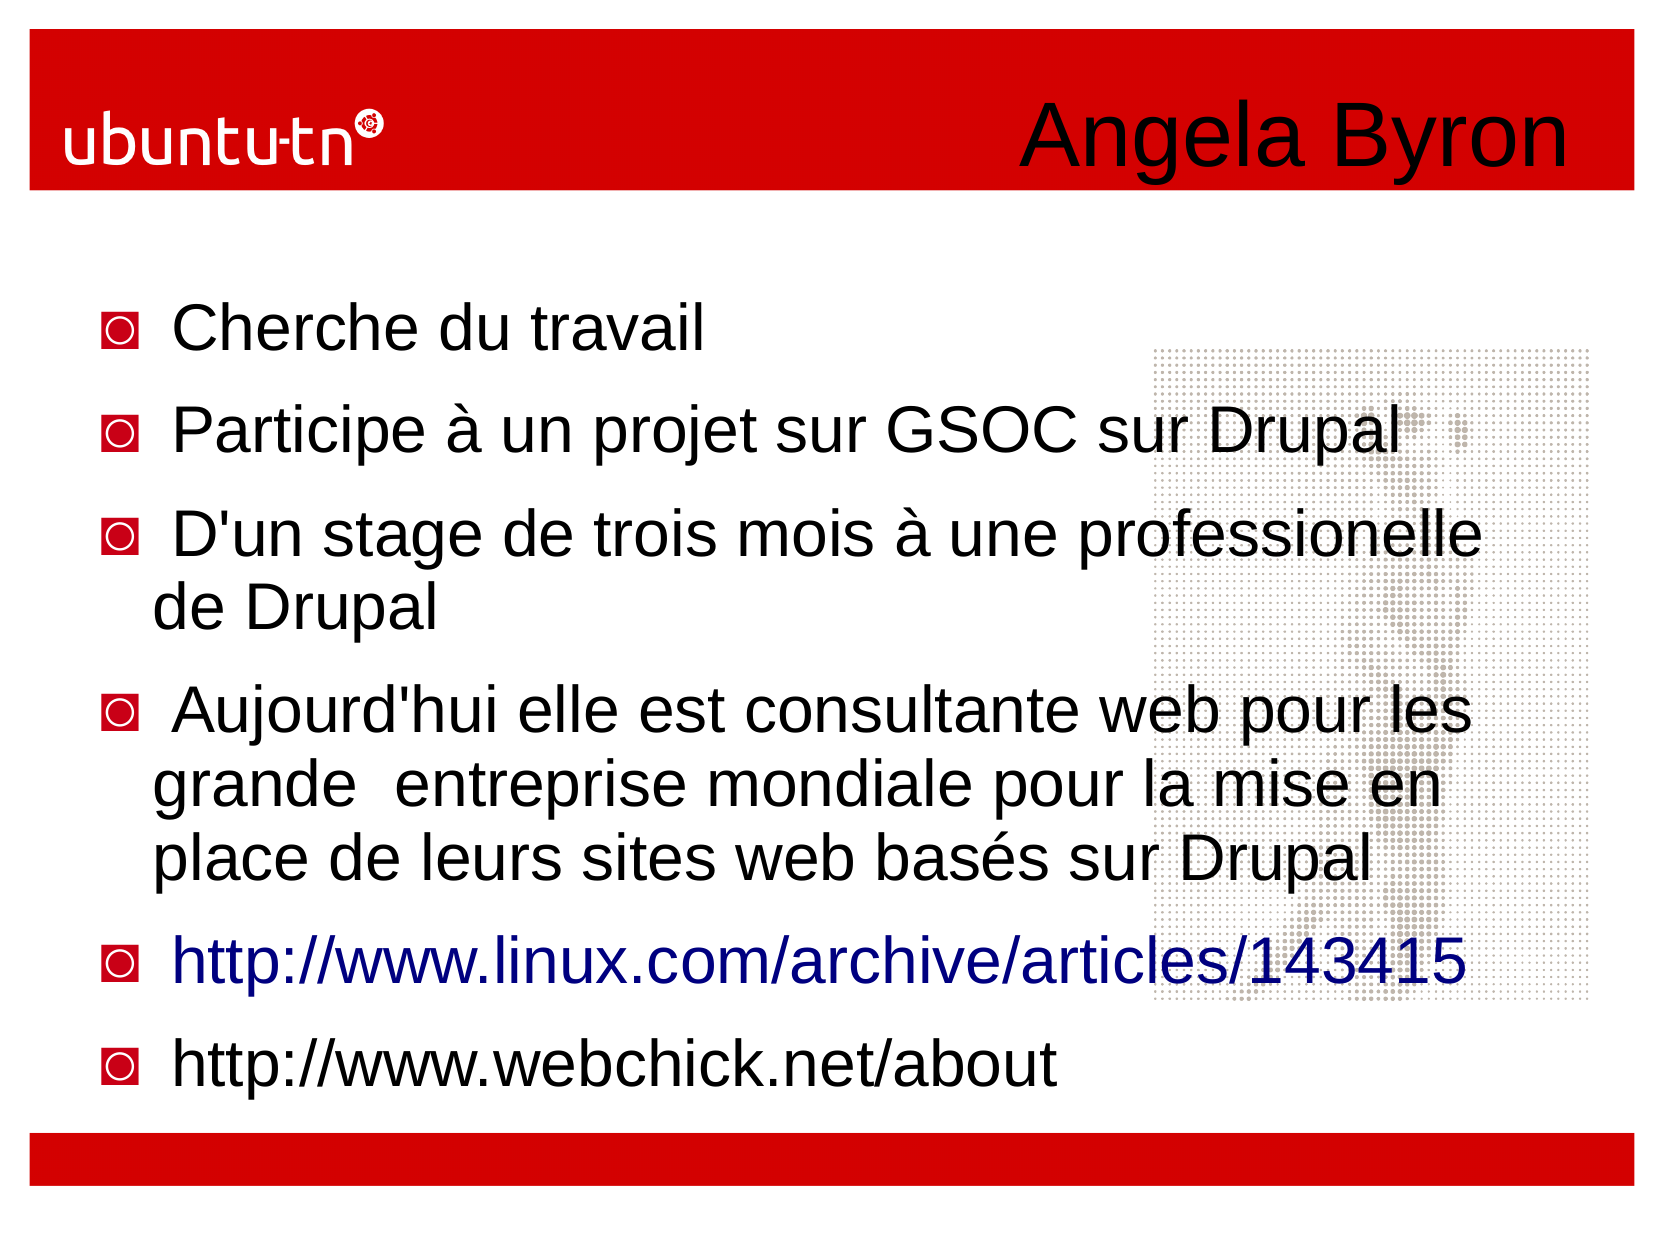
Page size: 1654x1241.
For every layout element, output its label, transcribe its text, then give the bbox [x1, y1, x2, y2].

list Cherche du travail Participe à un projet sur GSOC sur Drupal D'un stage de trois mois à une professionelle de Drupal Aujourd'hui elle est consultante web pour les grande entreprise mondiale pour la mise en place de leurs sites web basés sur Drupal http://www.linux.com/archive/articles/143415 http://www.webchick.net/about [82, 290, 1571, 1109]
title Angela Byron [82, 39, 1571, 232]
picture [29, 29, 1635, 1241]
